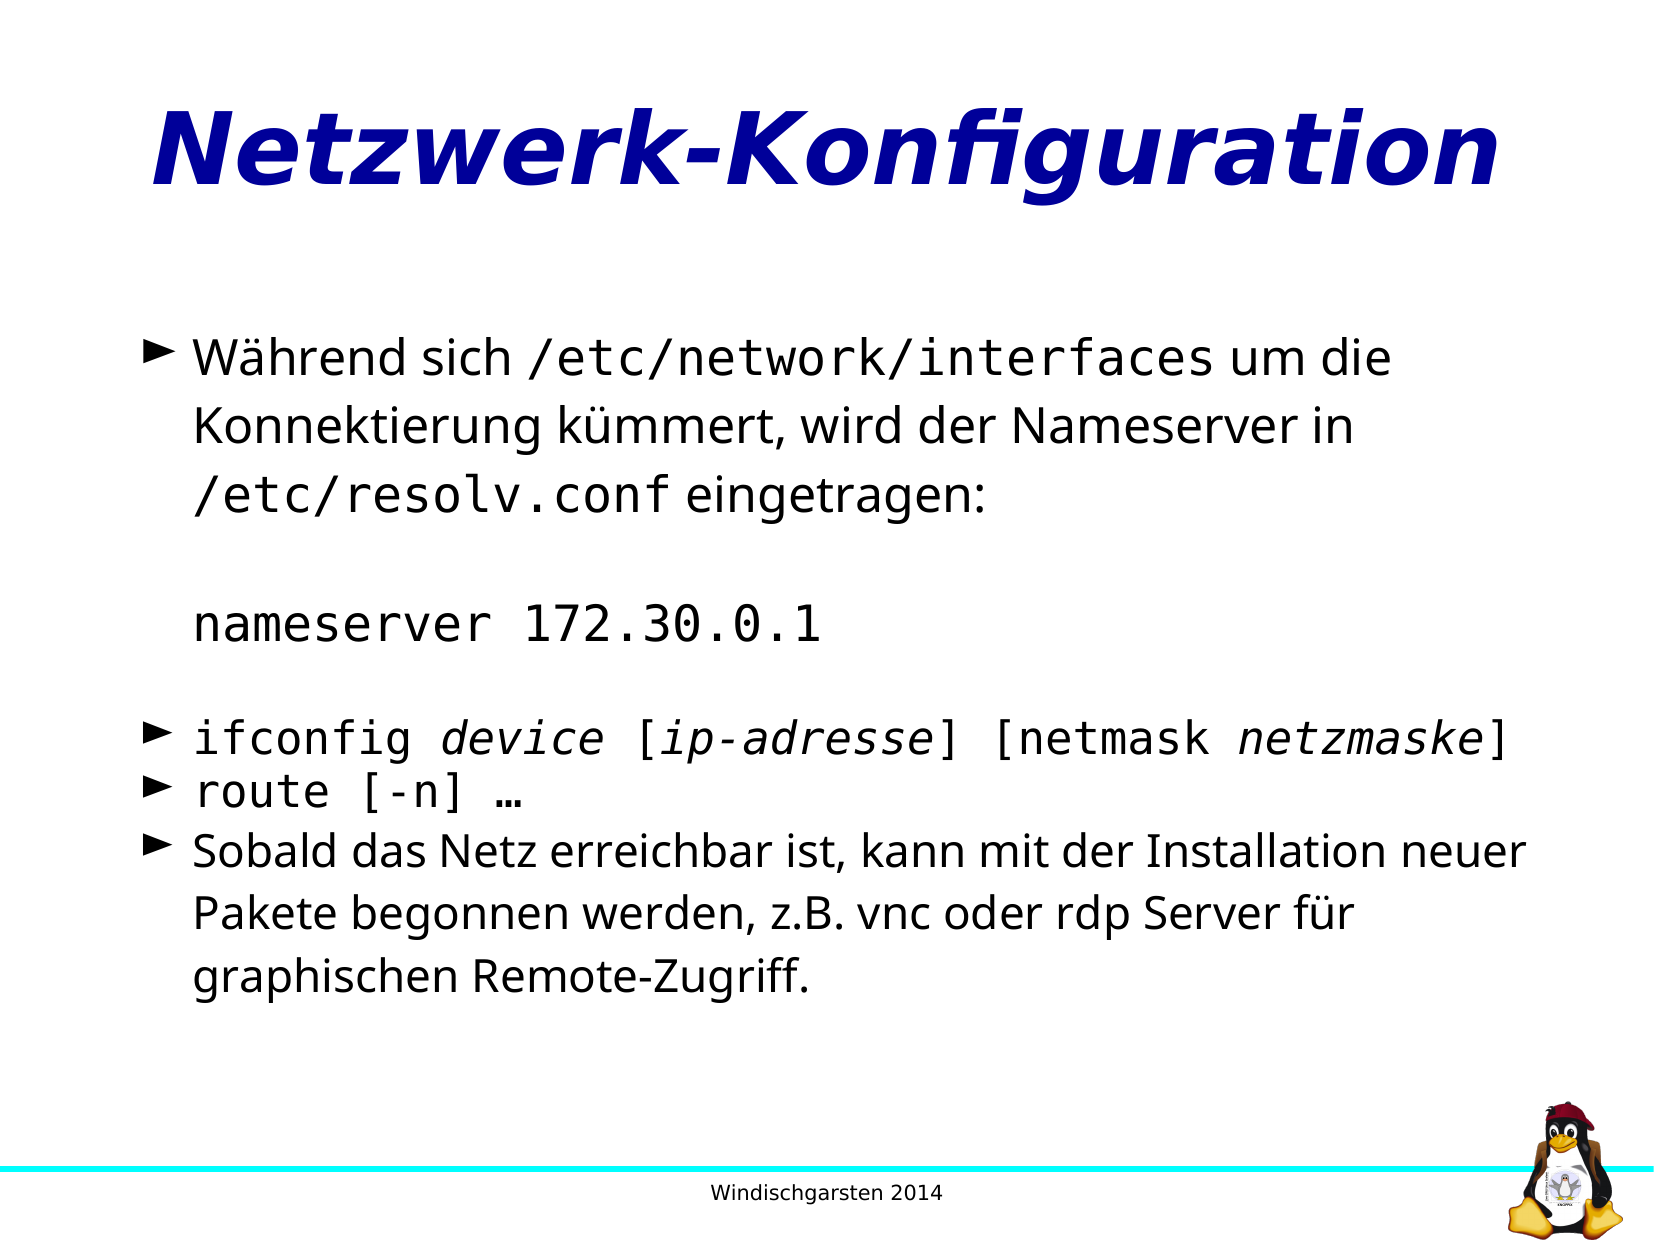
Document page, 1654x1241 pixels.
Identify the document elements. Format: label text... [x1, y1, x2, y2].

title Netzwerk-Konfiguration [121, 46, 1534, 254]
list Während sich /etc/network/interfaces um die Konnektierung kümmert, wird der Nameserver in /etc/resolv.conf eingetragen: nameserver 172.30.0.1 ifconfig device [ip-adresse] [netmask netzmaske] route [-n] … Sobald das Netz erreichbar ist, kann mit der Installation neuer Pakete begonnen werden, z.B. vnc oder rdp Server für graphischen Remote-Zugriff. [121, 322, 1561, 1132]
picture [1505, 1100, 1625, 1241]
